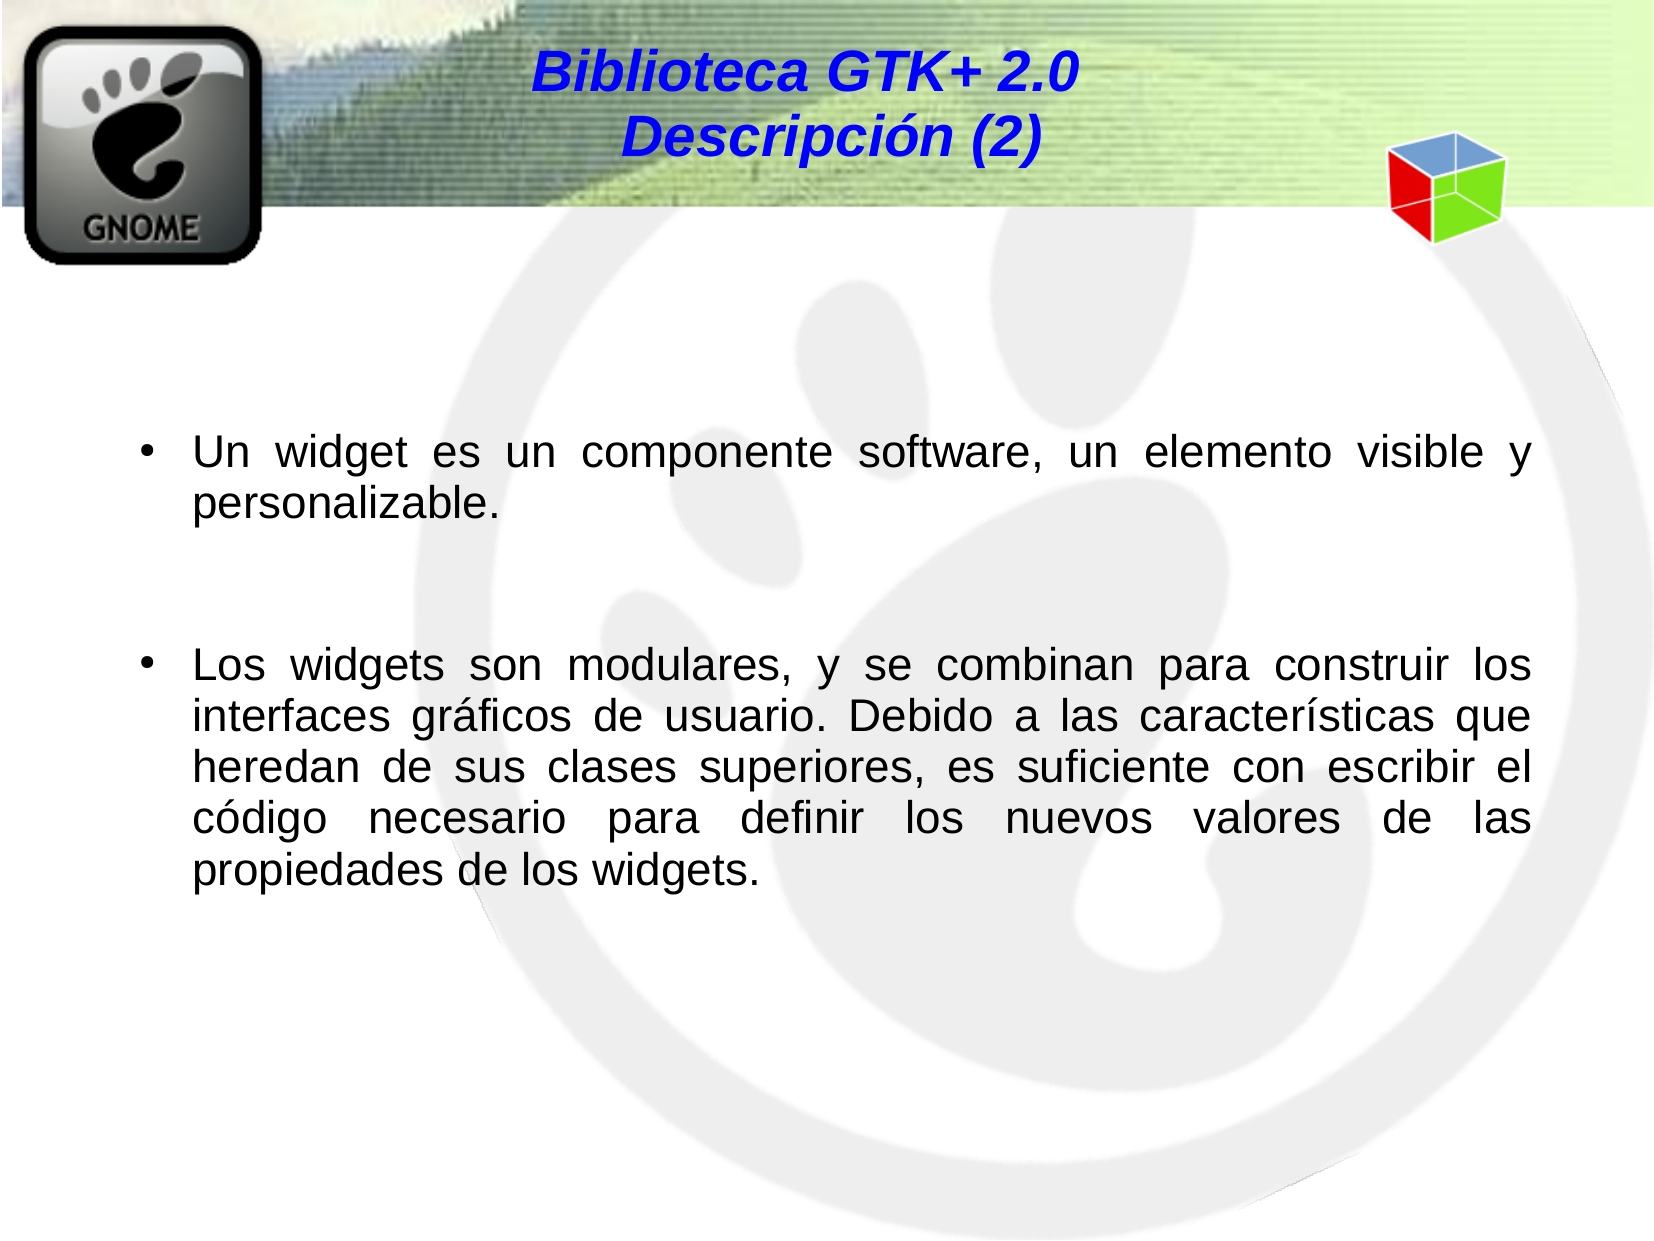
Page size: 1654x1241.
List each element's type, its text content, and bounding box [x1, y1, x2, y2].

list Un widget es un componente software, un elemento visible y personalizable. Los widgets son modulares, y se combinan para construir los interfaces gráficos de usuario. Debido a las características que heredan de sus clases superiores, es suficiente con escribir el código necesario para definir los nuevos valores de las propiedades de los widgets. [121, 344, 1534, 1127]
title Biblioteca GTK+ 2.0 Descripción (2) [236, 0, 1359, 208]
picture [2, 0, 1654, 1240]
